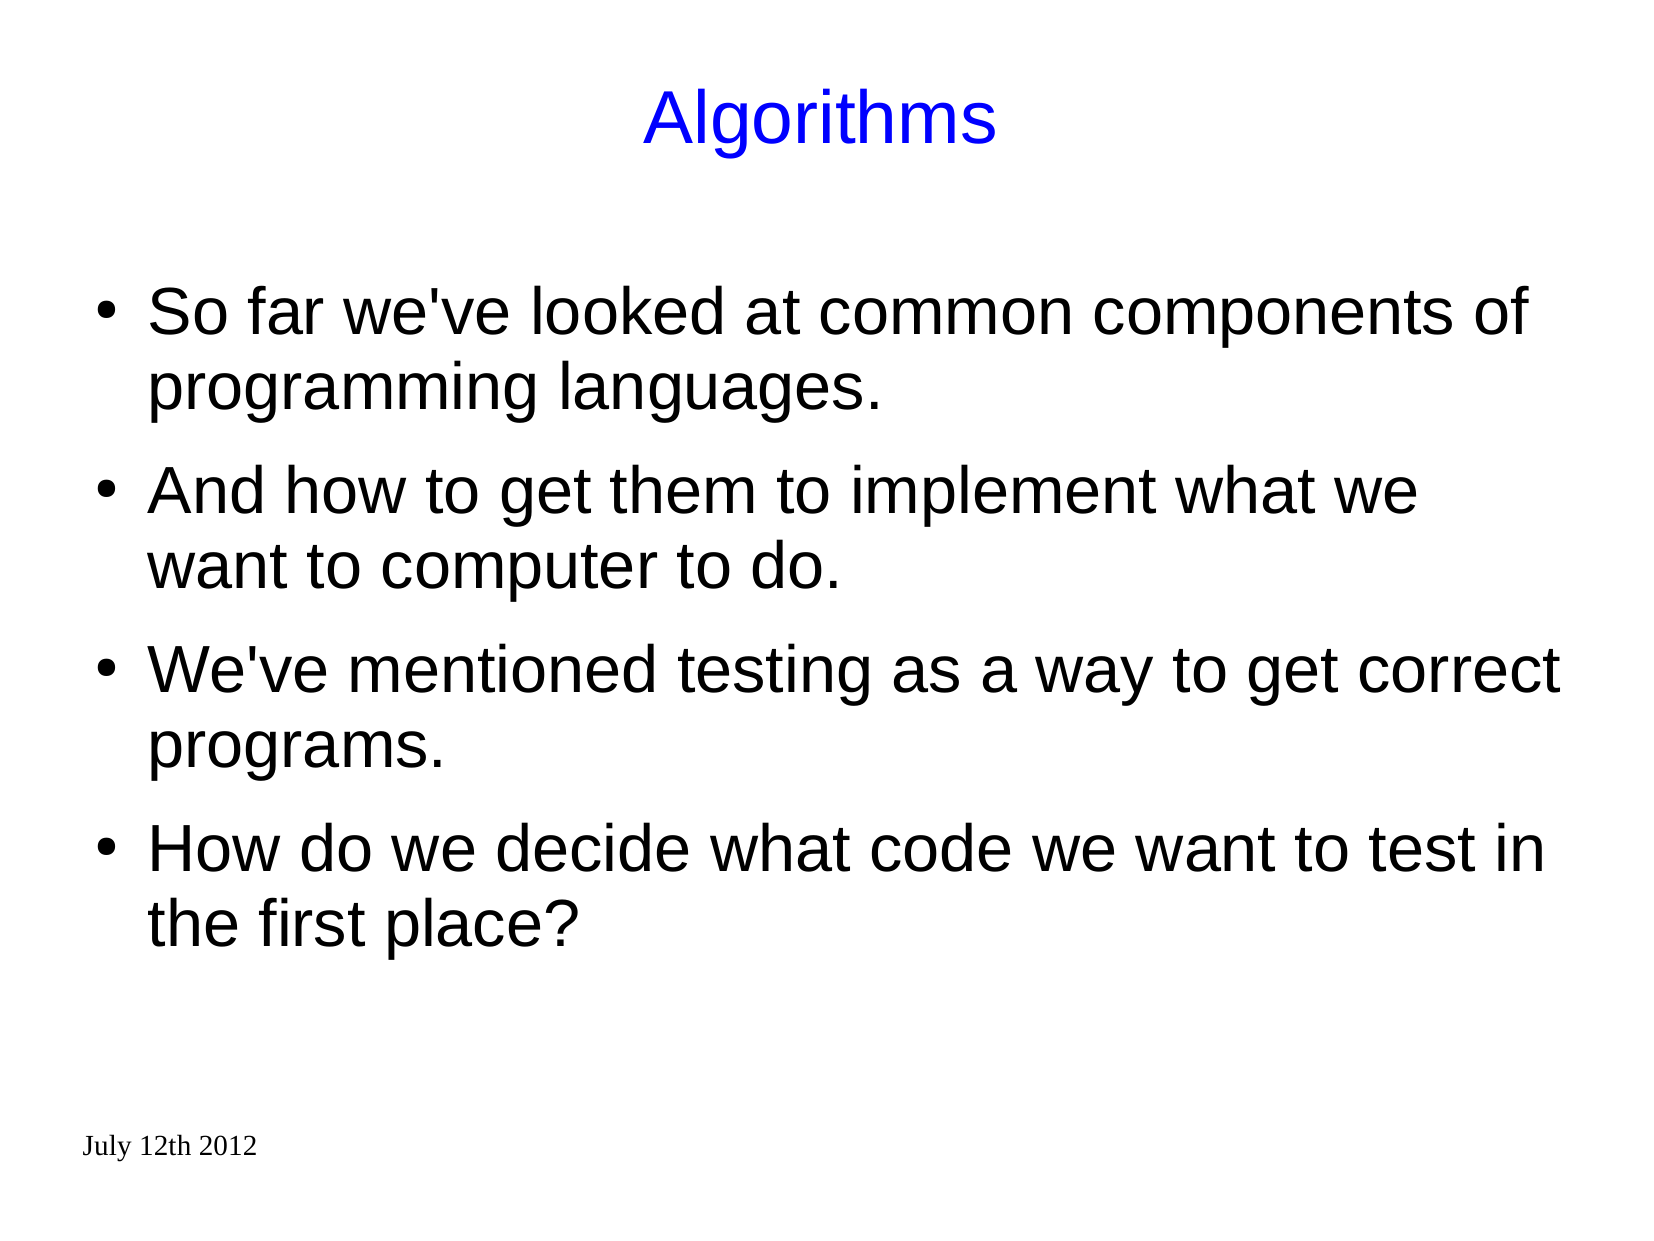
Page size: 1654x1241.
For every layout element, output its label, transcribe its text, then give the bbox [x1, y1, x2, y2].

title Algorithms [76, 58, 1565, 178]
list So far we've looked at common components of programming languages. And how to get them to implement what we want to computer to do. We've mentioned testing as a way to get correct programs. How do we decide what code we want to test in the first place? [76, 274, 1566, 1093]
